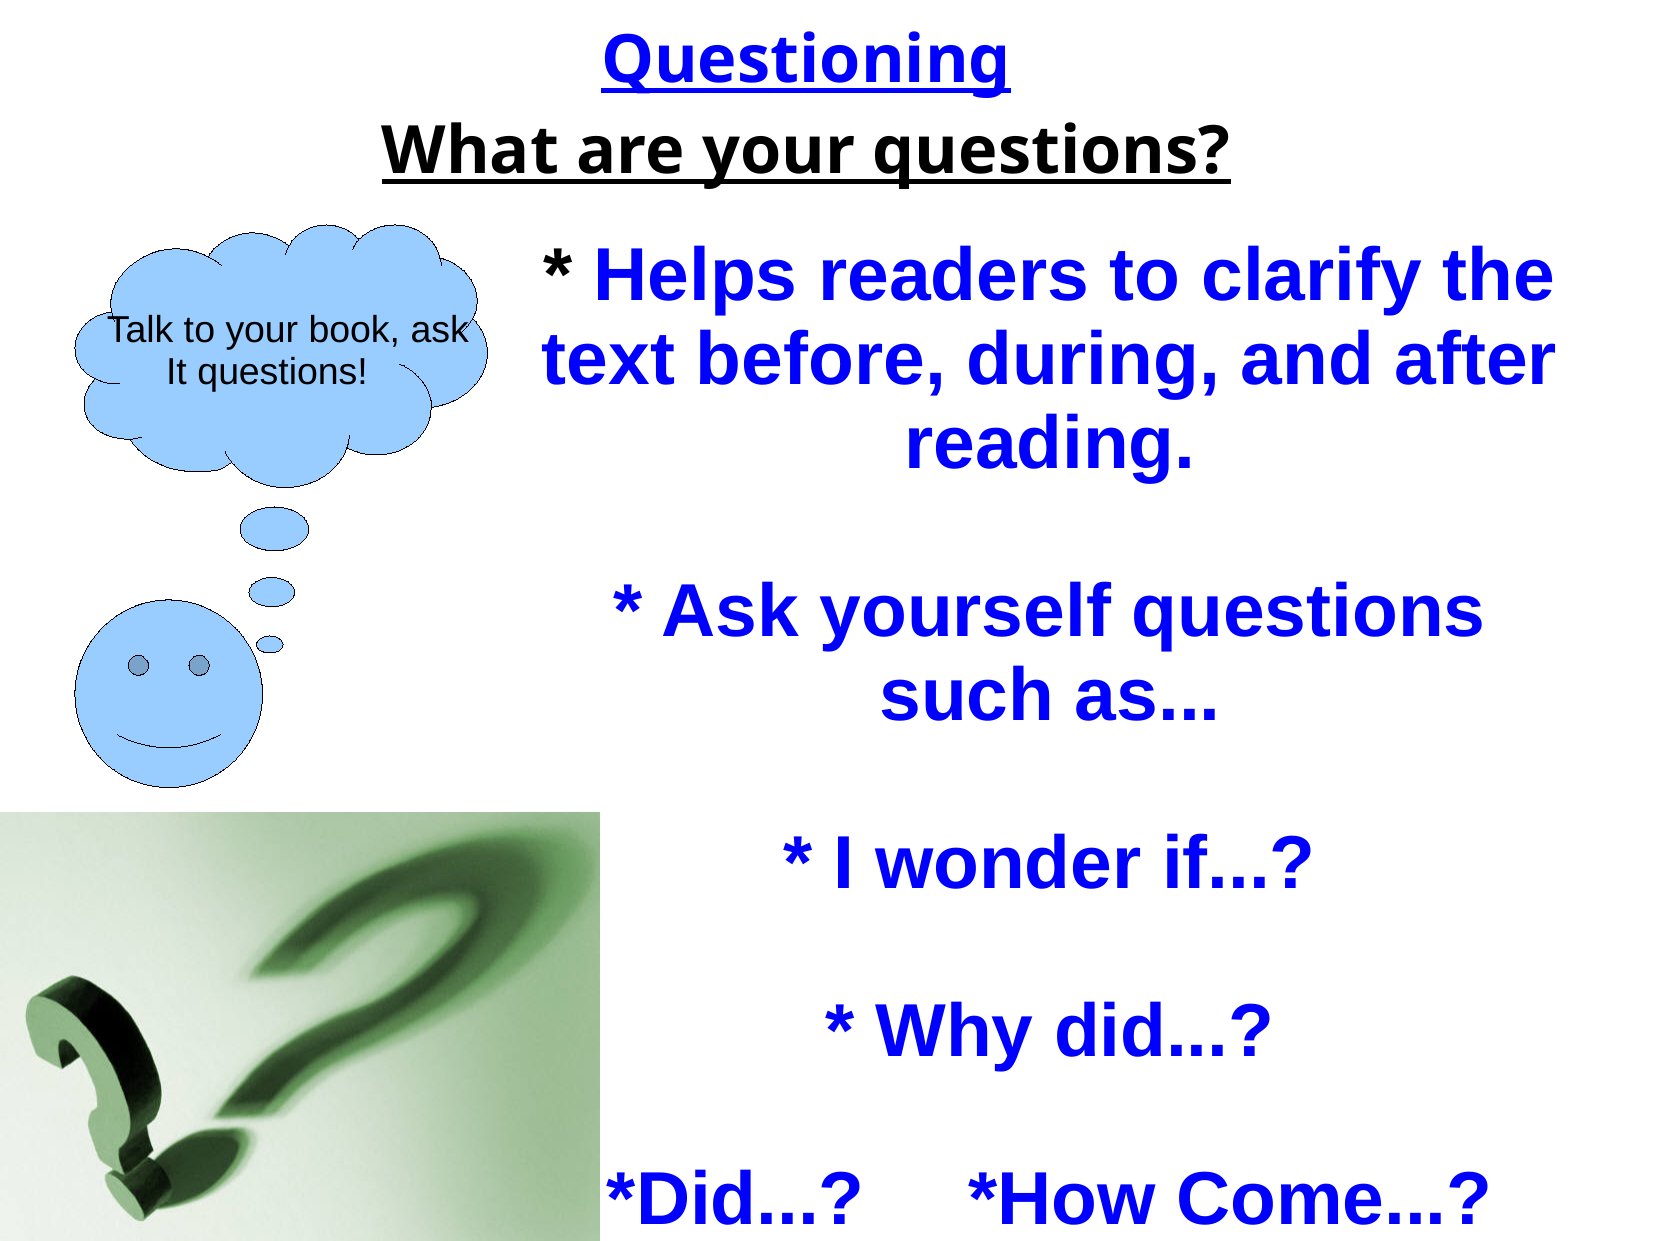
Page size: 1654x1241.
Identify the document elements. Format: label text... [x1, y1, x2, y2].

text_box Talk to your book, ask It questions! [248, 577, 295, 607]
text_box Talk to your book, ask It questions! [240, 506, 309, 551]
text_box [74, 599, 263, 788]
picture [0, 812, 525, 1241]
text_box Talk to your book, ask It questions! [74, 224, 488, 488]
text_box * Helps readers to clarify the text before, during, and after reading. * Ask yourself questions such as... * I wonder if...? * Why did...? *Did...? *How Come...? [525, 225, 1576, 1241]
text_box Questioning What are your questions? [37, 4, 1576, 226]
